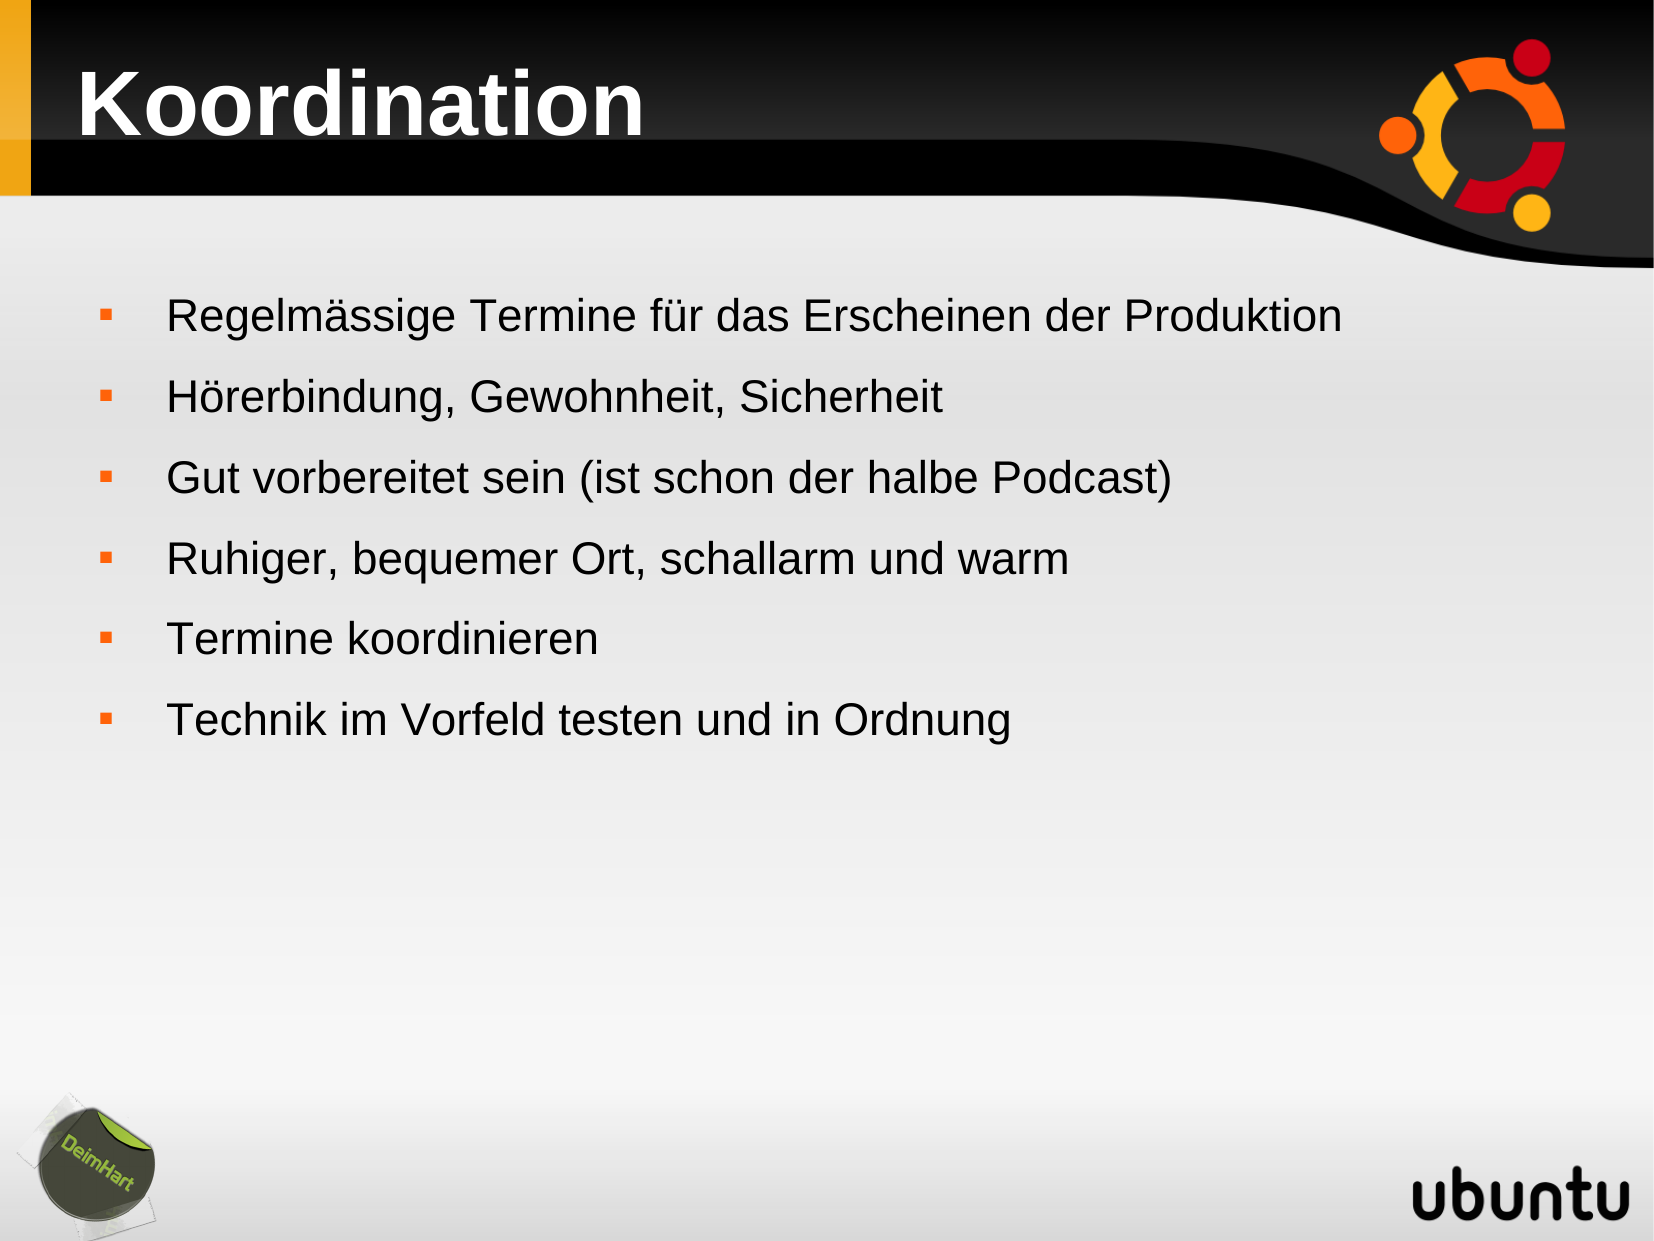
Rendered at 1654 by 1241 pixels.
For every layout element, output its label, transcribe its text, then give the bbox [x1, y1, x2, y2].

title Koordination [76, 0, 1565, 208]
picture [0, 0, 1654, 1241]
list Regelmässige Termine für das Erscheinen der Produktion Hörerbindung, Gewohnheit, Sicherheit Gut vorbereitet sein (ist schon der halbe Podcast) Ruhiger, bequemer Ort, schallarm und warm Termine koordinieren Technik im Vorfeld testen und in Ordnung [82, 290, 1571, 1109]
